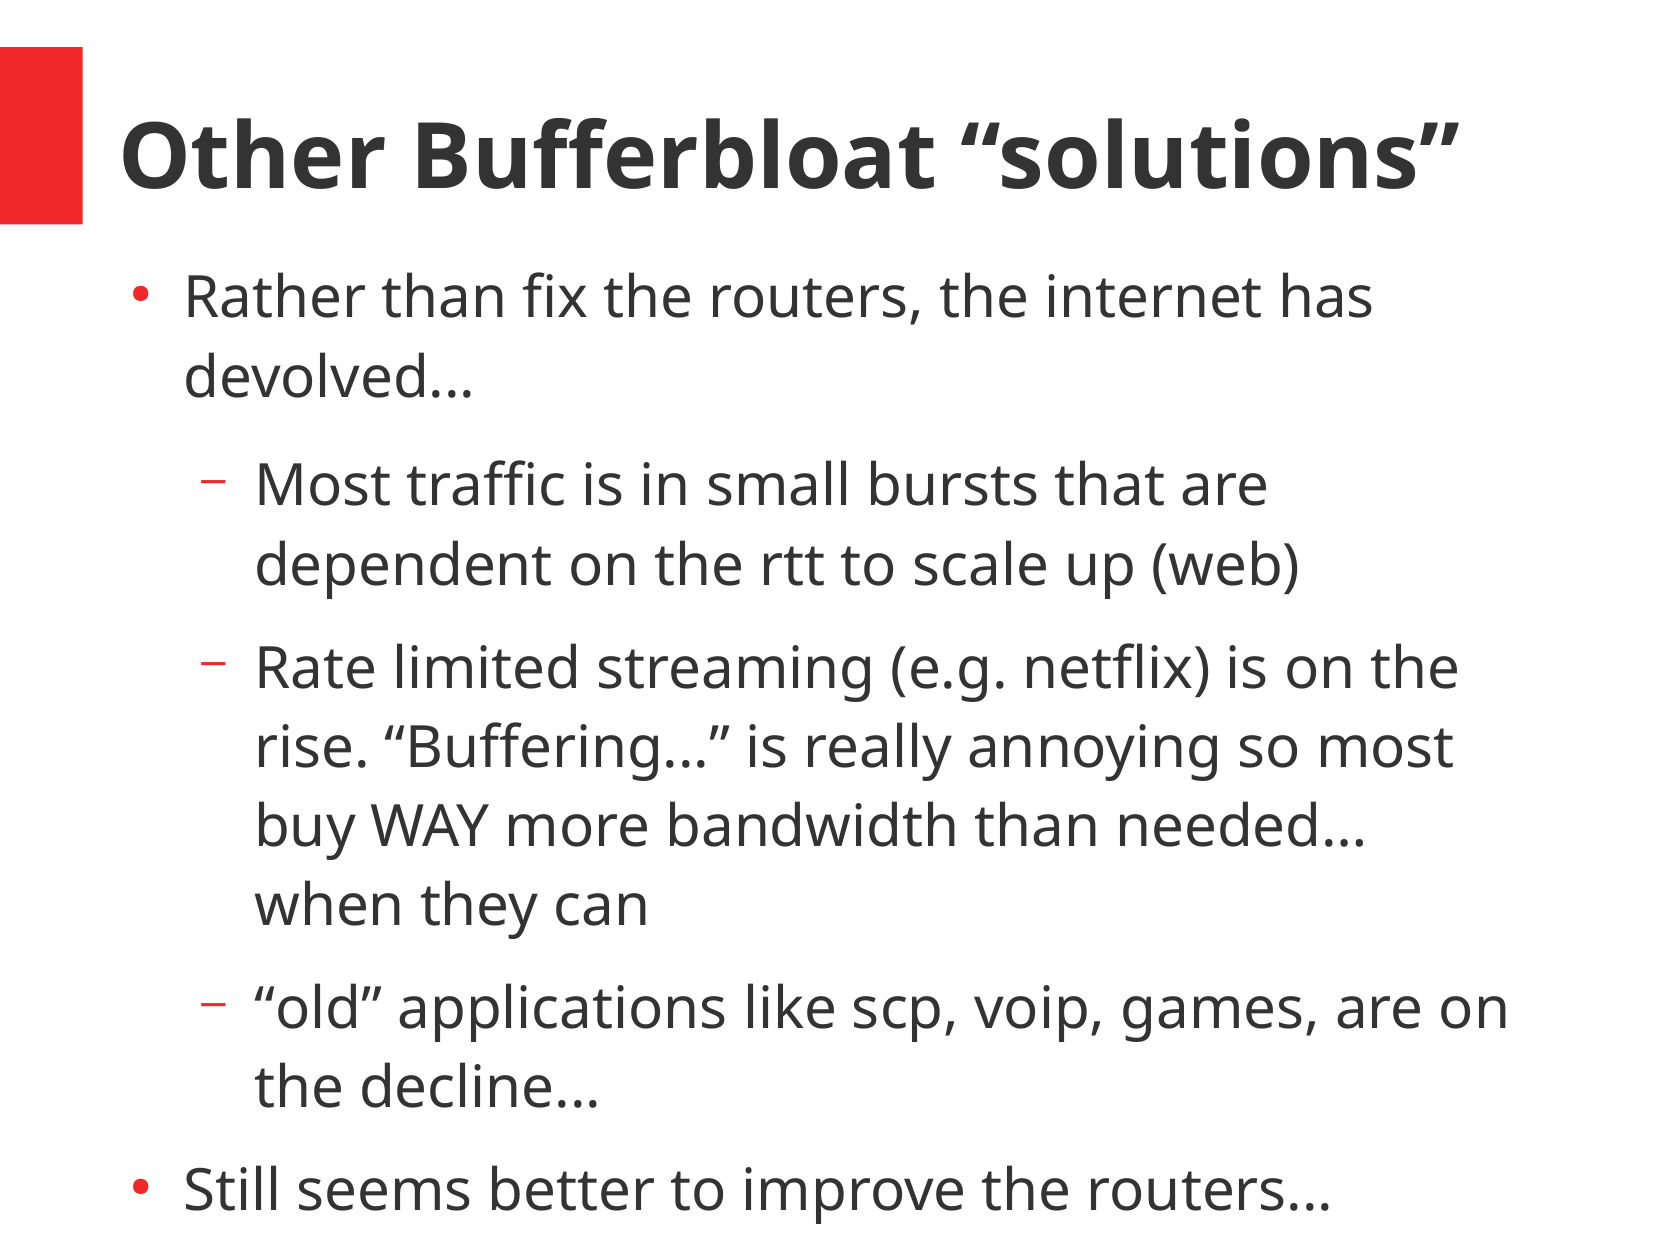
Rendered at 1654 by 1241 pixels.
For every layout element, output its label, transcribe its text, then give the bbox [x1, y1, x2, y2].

title Other Bufferbloat “solutions” [118, 49, 1571, 257]
list Rather than fix the routers, the internet has devolved... Most traffic is in small bursts that are dependent on the rtt to scale up (web) Rate limited streaming (e.g. netflix) is on the rise. “Buffering...” is really annoying so most buy WAY more bandwidth than needed… when they can “old” applications like scp, voip, games, are on the decline... Still seems better to improve the routers... [112, 255, 1531, 1241]
